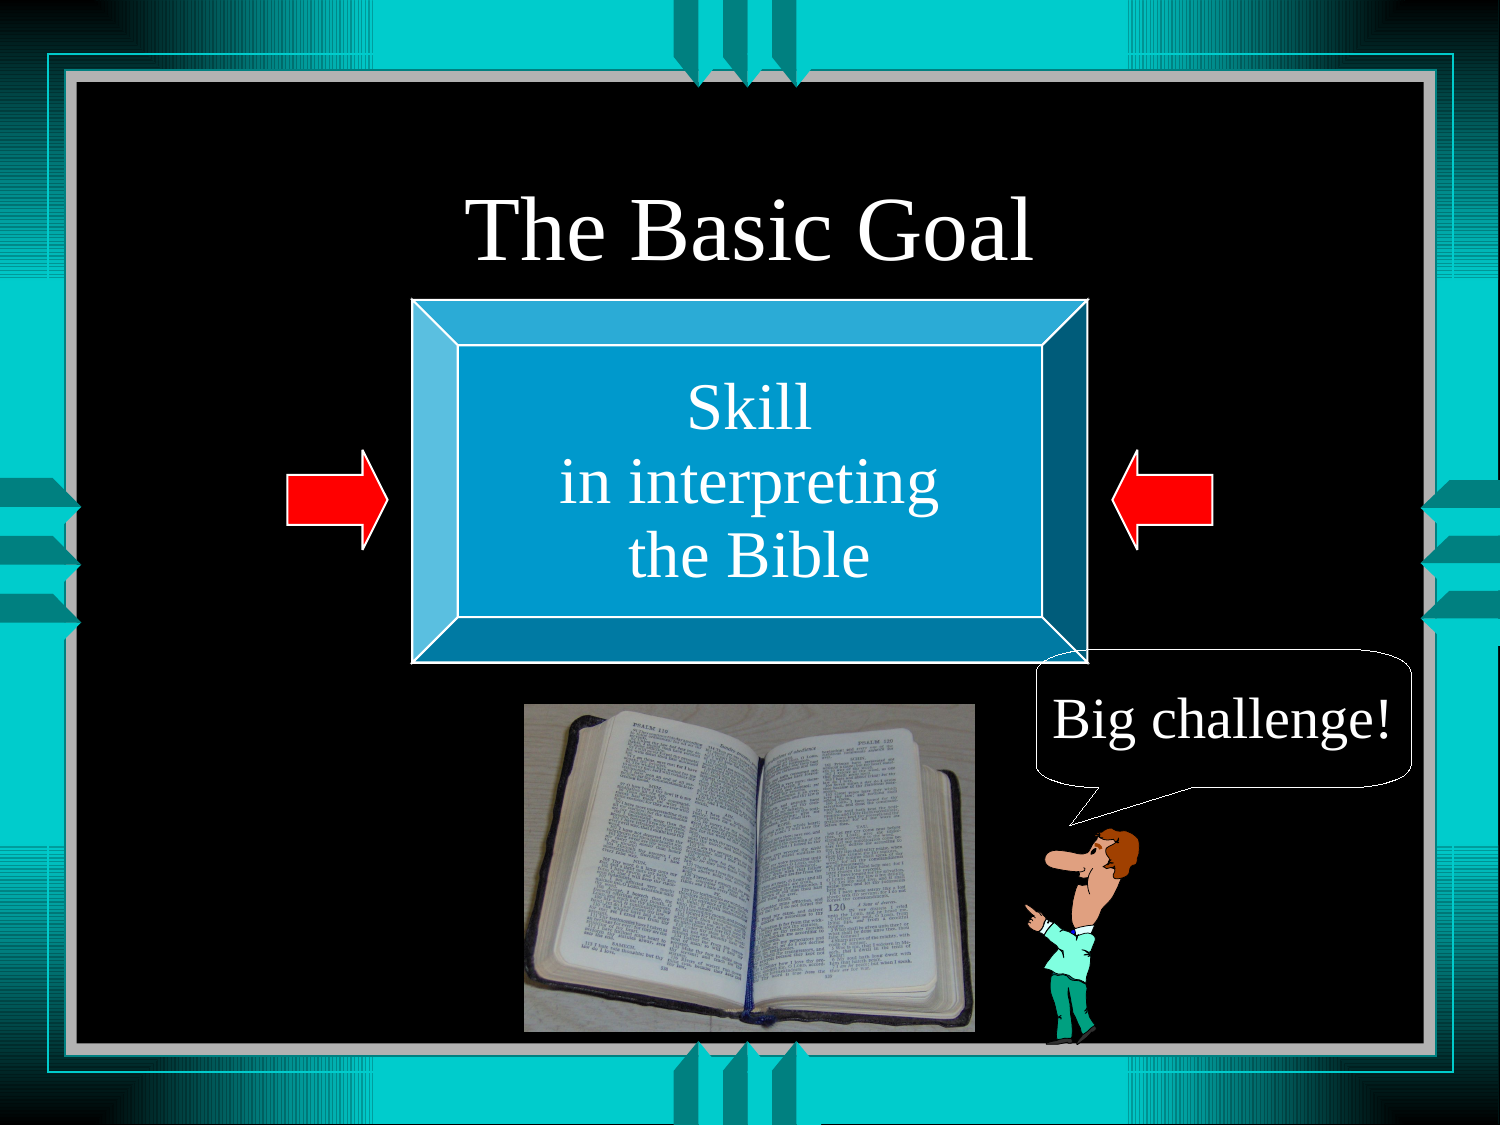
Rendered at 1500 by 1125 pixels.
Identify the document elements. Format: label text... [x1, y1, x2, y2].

picture [524, 704, 975, 1032]
picture [1020, 824, 1144, 1050]
text_box Skill in interpreting the Bible [458, 346, 1042, 617]
text_box [287, 449, 388, 550]
text_box Big challenge! [1036, 649, 1412, 824]
text_box [1112, 449, 1213, 550]
title The Basic Goal [112, 99, 1388, 288]
